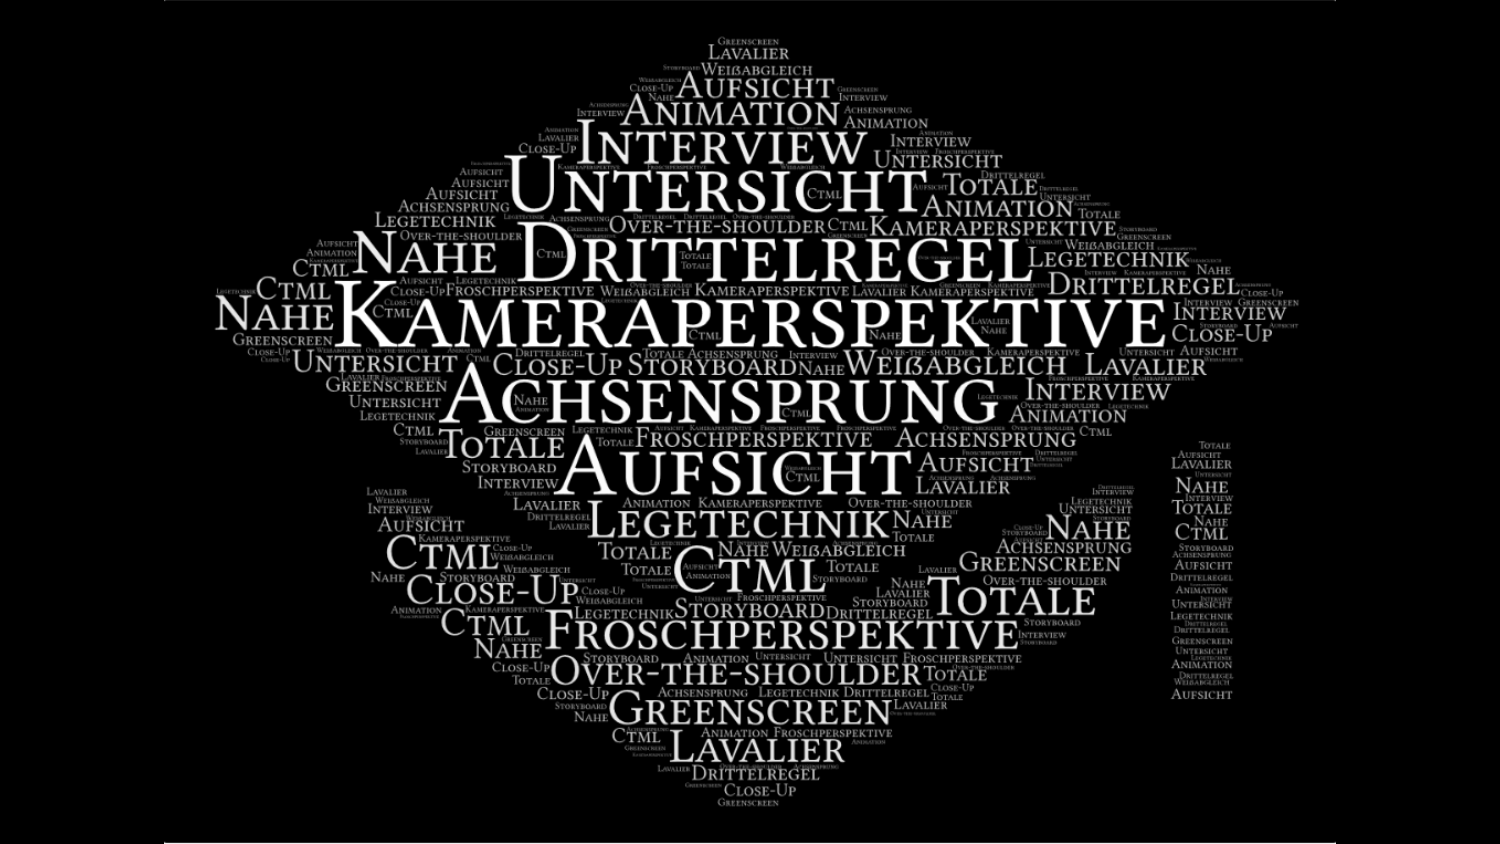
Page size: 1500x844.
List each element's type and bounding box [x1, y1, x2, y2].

picture [164, 0, 1336, 844]
